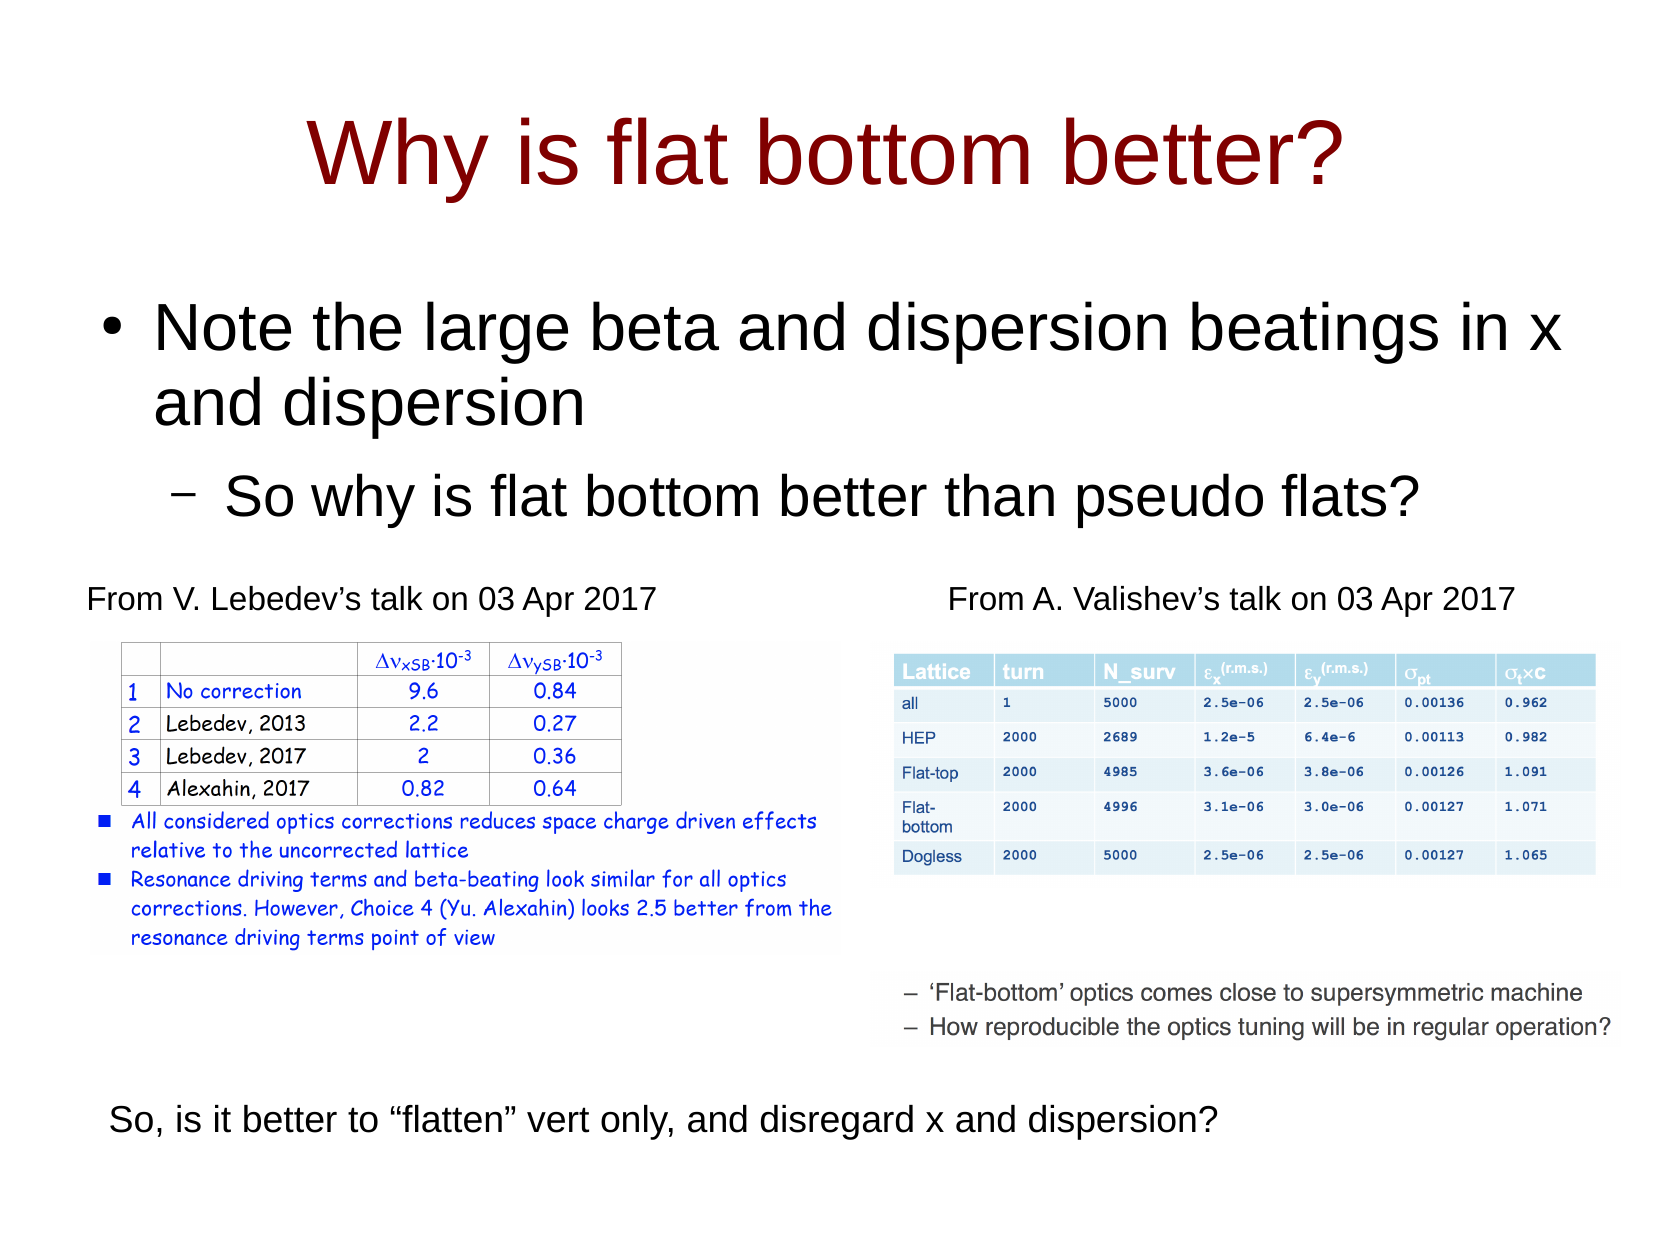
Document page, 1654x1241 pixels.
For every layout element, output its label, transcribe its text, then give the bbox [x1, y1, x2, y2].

text_box So, is it better to “flatten” vert only, and disregard x and dispersion? [93, 1091, 1261, 1148]
list Note the large beta and dispersion beatings in x and dispersion So why is flat bottom better than pseudo flats? [82, 290, 1571, 1010]
picture [870, 971, 1621, 1047]
picture [870, 641, 1621, 888]
text_box From V. Lebedev’s talk on 03 Apr 2017 [71, 573, 751, 634]
title Why is flat bottom better? [82, 49, 1571, 257]
text_box From A. Valishev’s talk on 03 Apr 2017 [932, 573, 1612, 634]
picture [90, 641, 841, 955]
